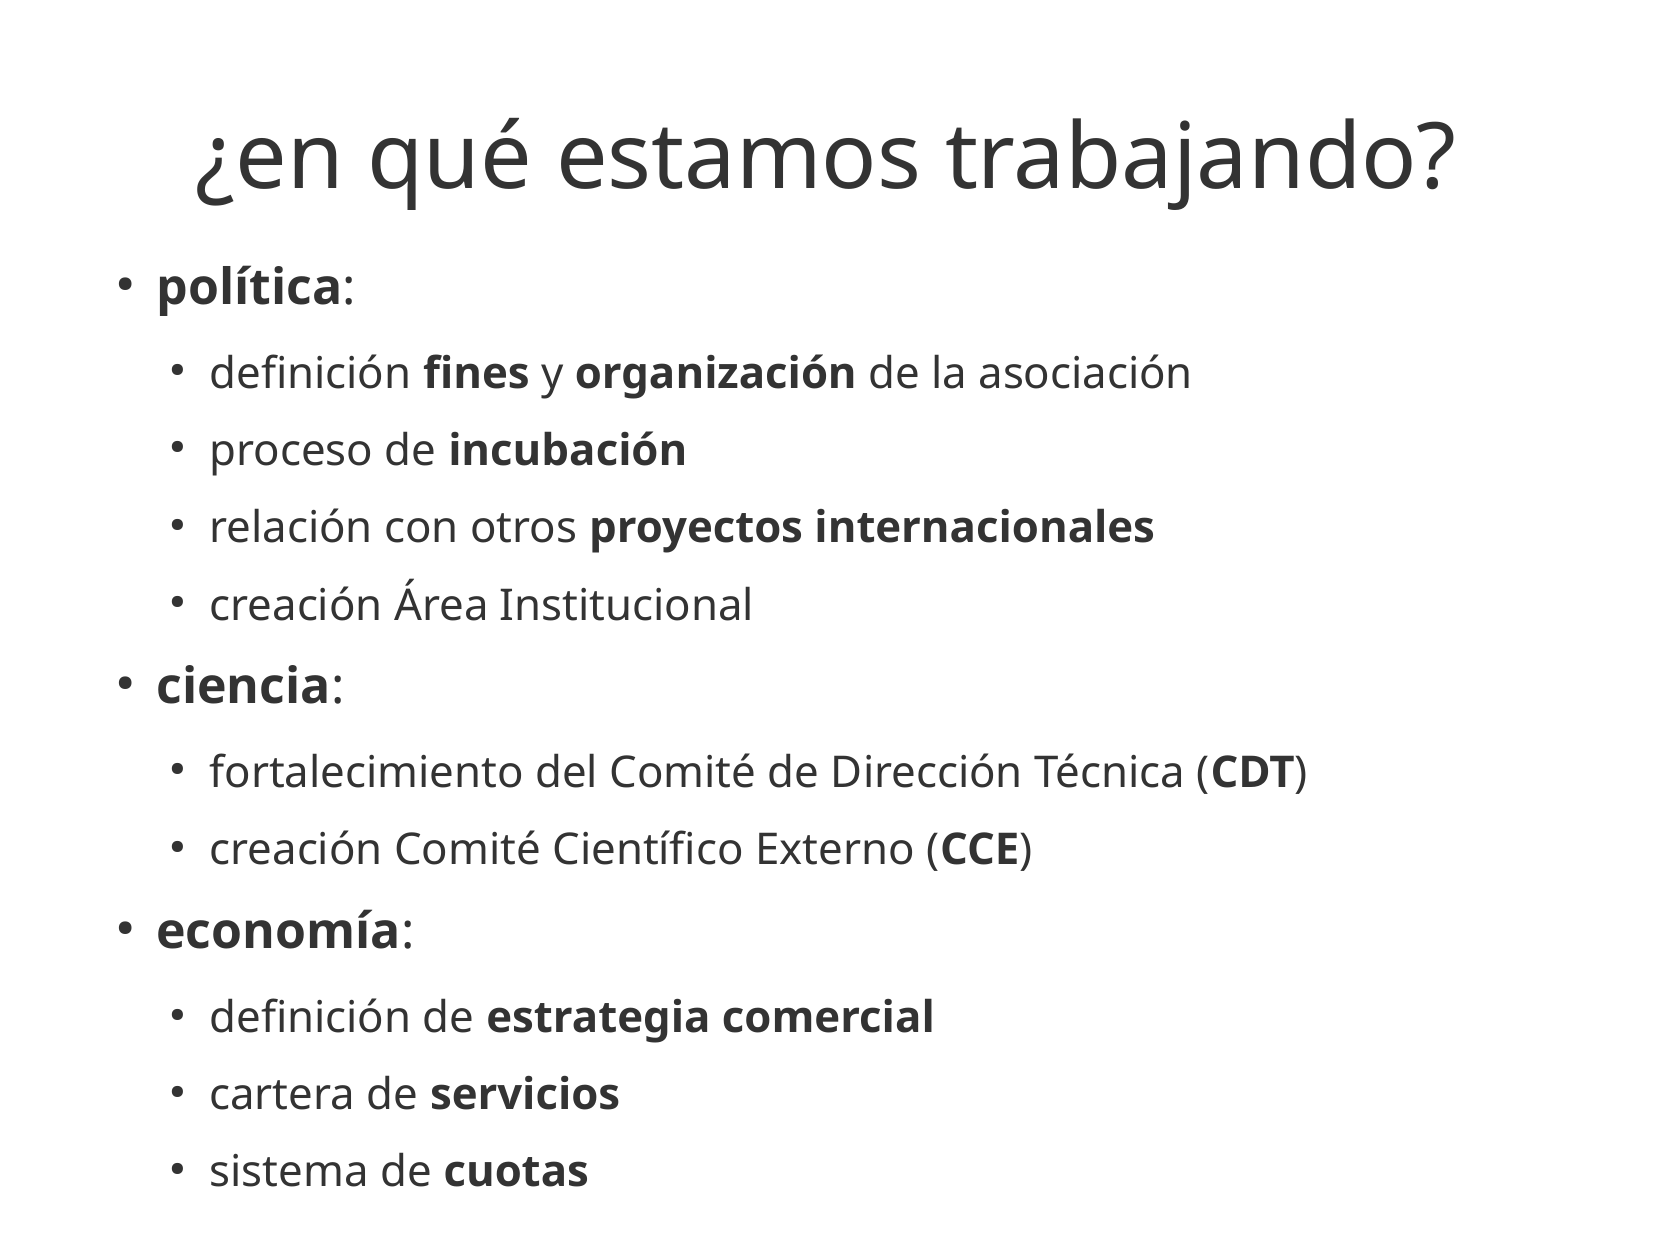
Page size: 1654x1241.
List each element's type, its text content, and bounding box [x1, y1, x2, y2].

list política: definición fines y organización de la asociación proceso de incubación relación con otros proyectos internacionales creación Área Institucional ciencia: fortalecimiento del Comité de Dirección Técnica (CDT) creación Comité Científico Externo (CCE) economía: definición de estrategia comercial cartera de servicios sistema de cuotas [103, 250, 1571, 1211]
title ¿en qué estamos trabajando? [82, 49, 1571, 257]
